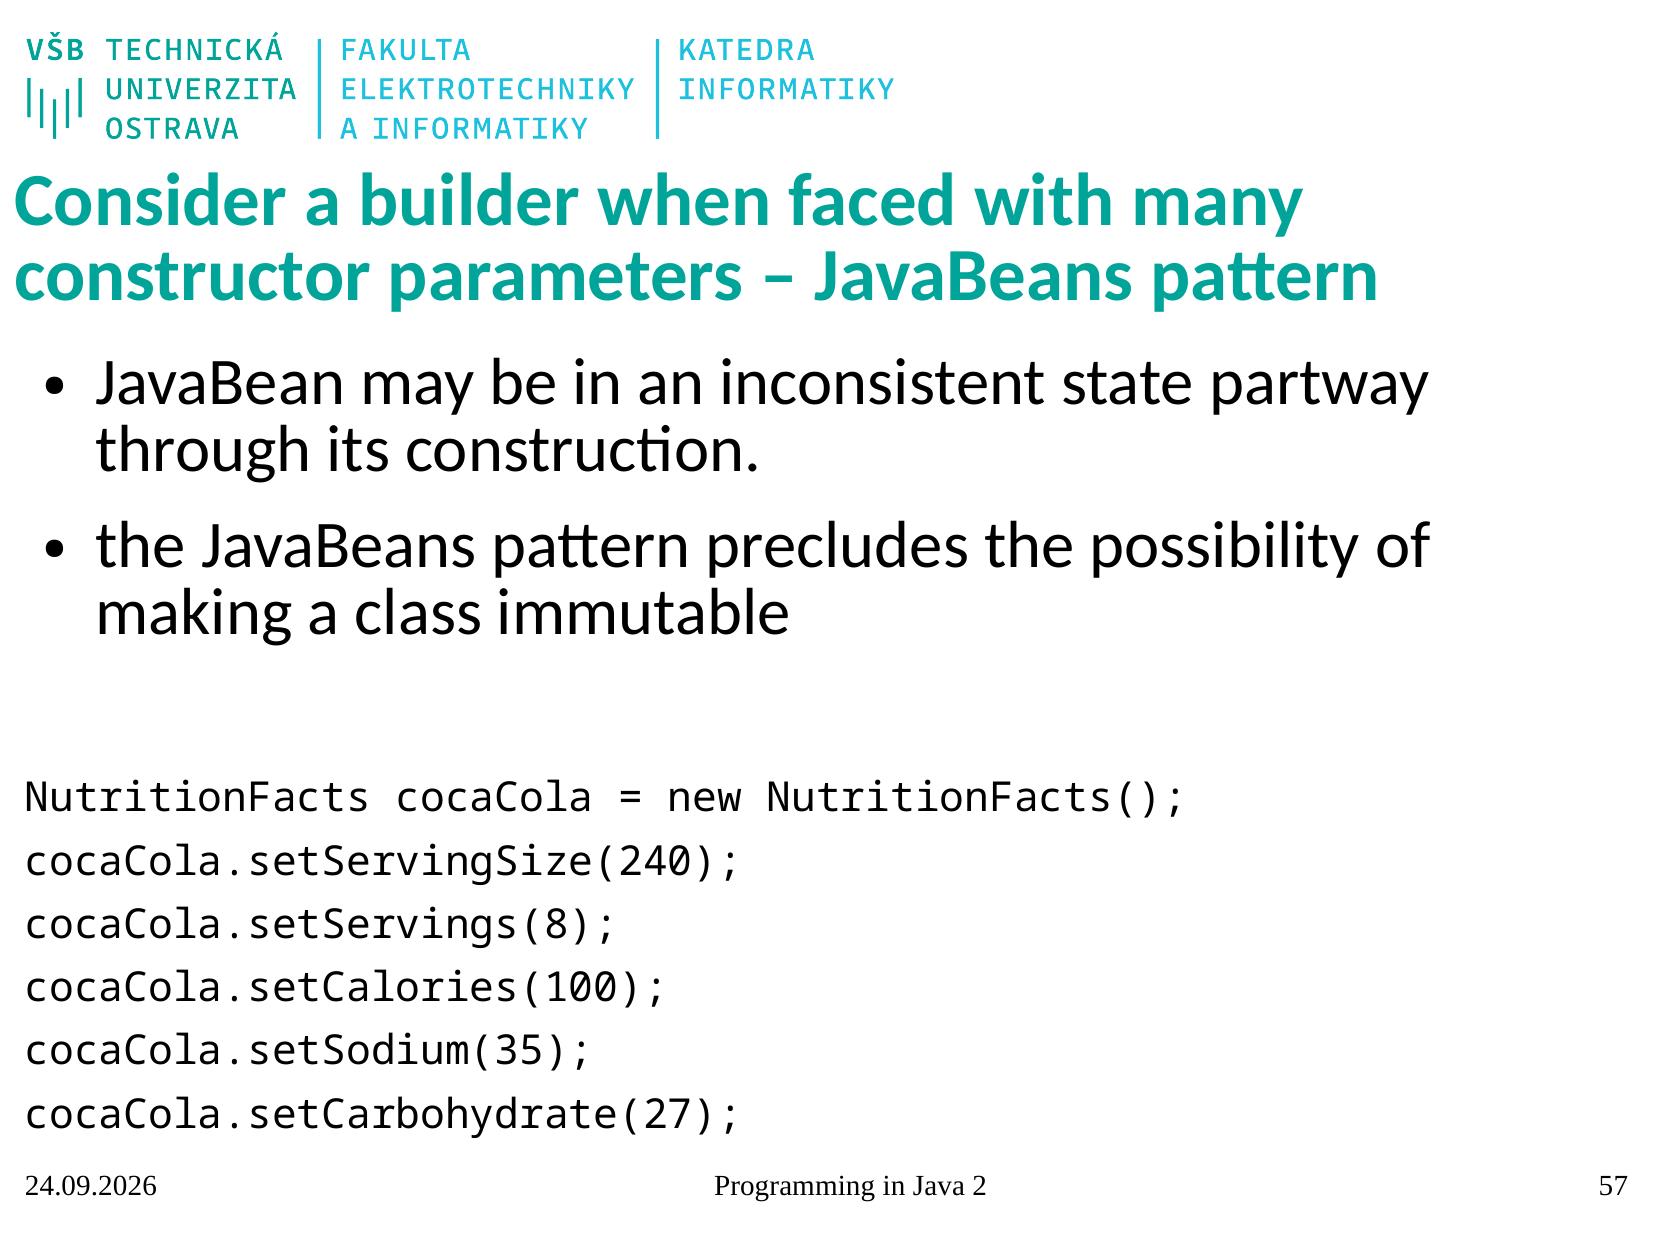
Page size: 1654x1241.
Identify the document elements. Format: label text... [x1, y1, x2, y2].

list NutritionFacts cocaCola = new NutritionFacts(); cocaCola.setServingSize(240); cocaCola.setServings(8); cocaCola.setCalories(100); cocaCola.setSodium(35); cocaCola.setCarbohydrate(27); [24, 767, 1629, 1146]
list JavaBean may be in an inconsistent state partway through its construction. the JavaBeans pattern precludes the possibility of making a class immutable [24, 354, 1629, 732]
picture [26, 31, 894, 139]
title Consider a builder when faced with many constructor parameters – JavaBeans pattern [14, 165, 1619, 319]
